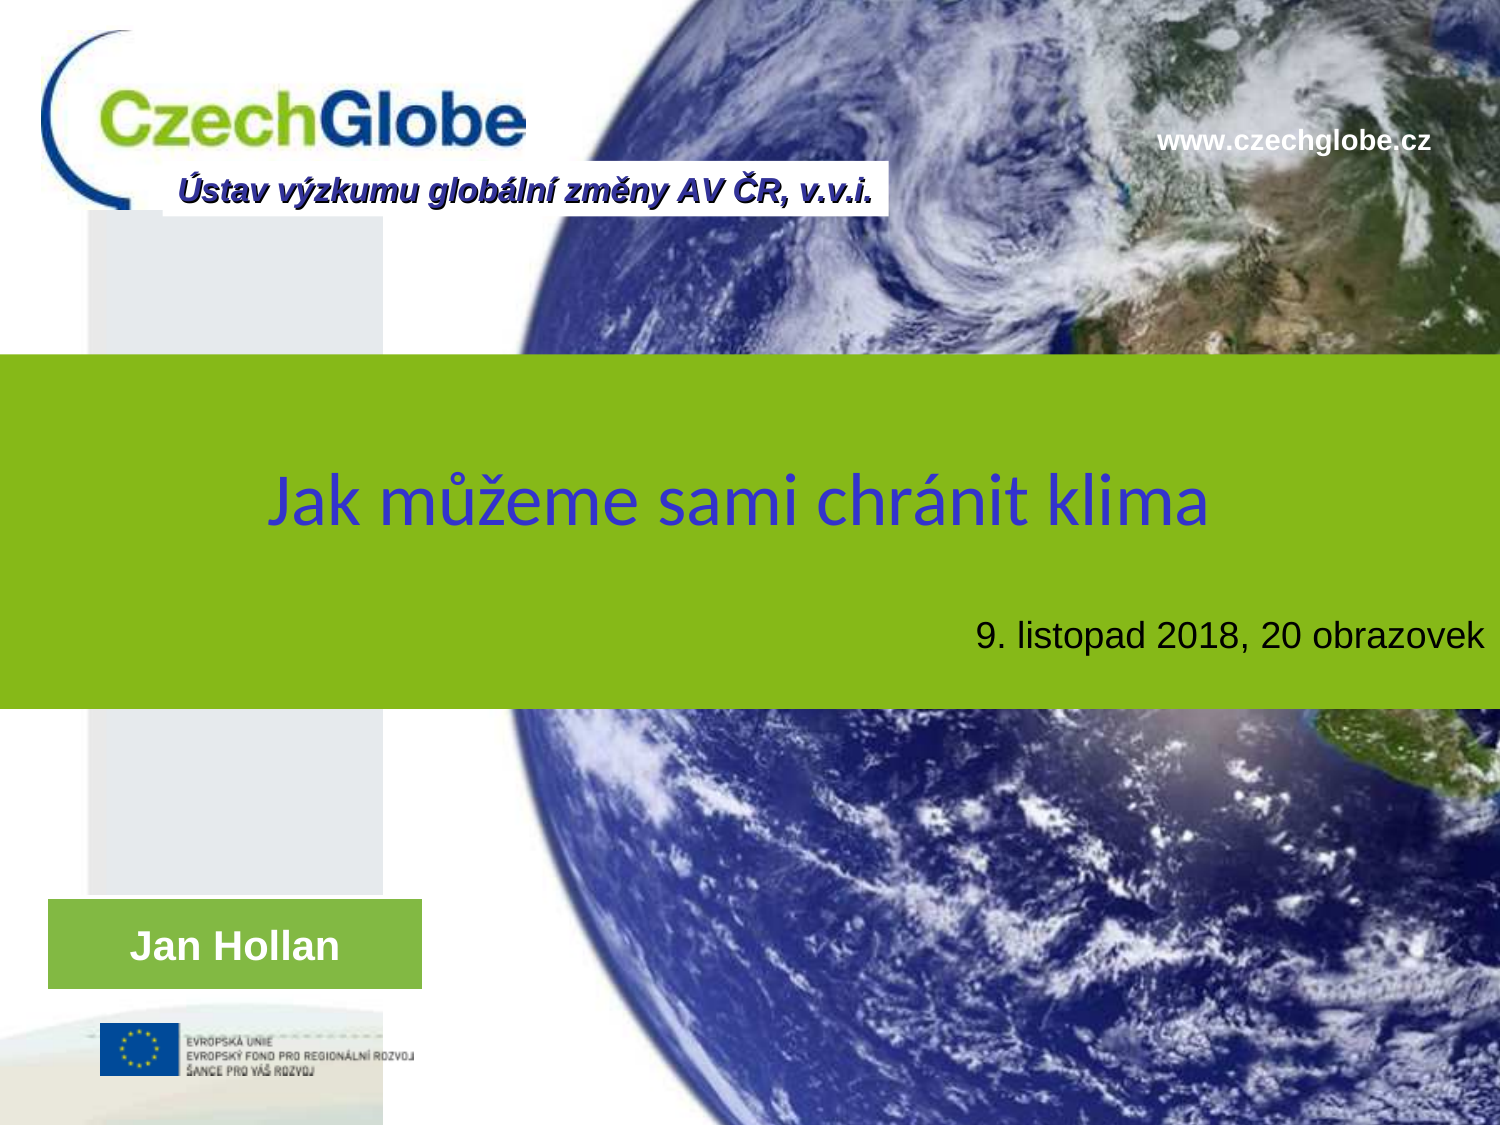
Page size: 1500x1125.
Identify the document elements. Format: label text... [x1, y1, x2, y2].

text_box www.czechglobe.cz [971, 113, 1447, 192]
picture [0, 709, 1500, 1125]
title Jak můžeme sami chránit klima [75, 471, 1418, 589]
text_box 9. listopad 2018, 20 obrazovek [287, 603, 1500, 709]
text_box [0, 354, 1500, 709]
picture [0, 0, 1500, 354]
text_box Jan Hollan [46, 896, 424, 992]
text_box Ústav výzkumu globální změny AV ČR, v.v.i. [162, 160, 889, 217]
